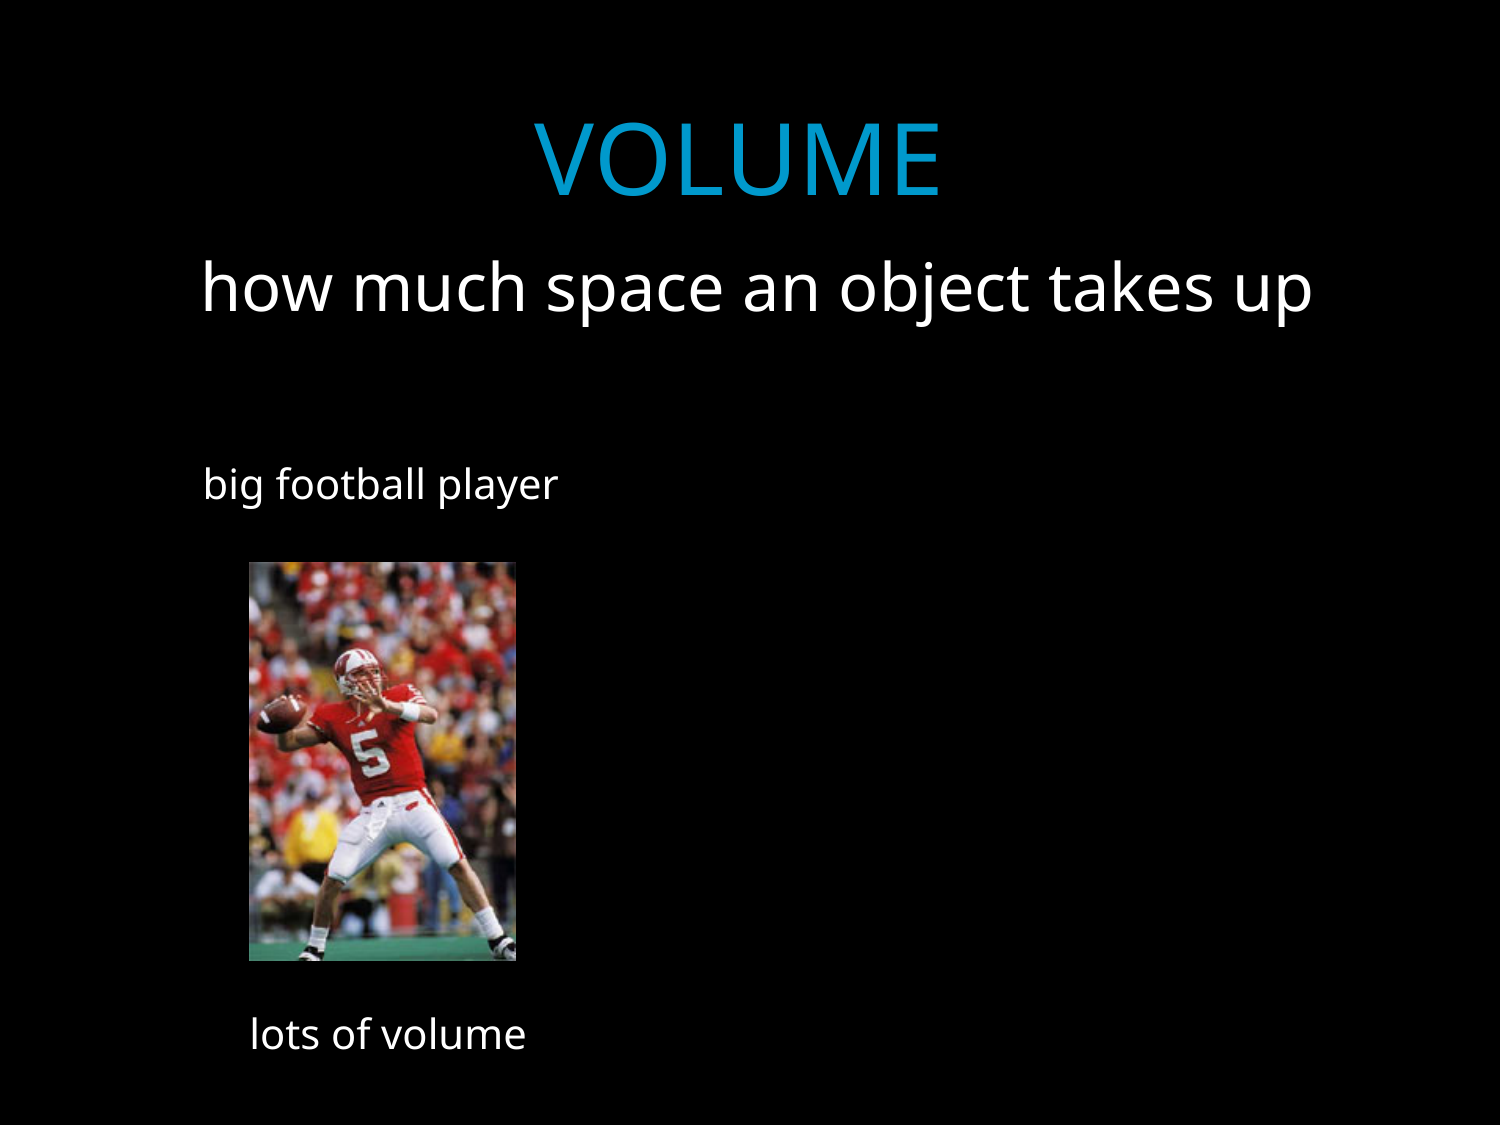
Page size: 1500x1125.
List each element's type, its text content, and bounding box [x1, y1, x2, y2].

text_box how much space an object takes up [185, 237, 1331, 333]
picture [249, 562, 516, 961]
text_box lots of volume [234, 999, 542, 1066]
text_box big football player [187, 450, 574, 516]
text_box VOLUME [520, 87, 960, 223]
